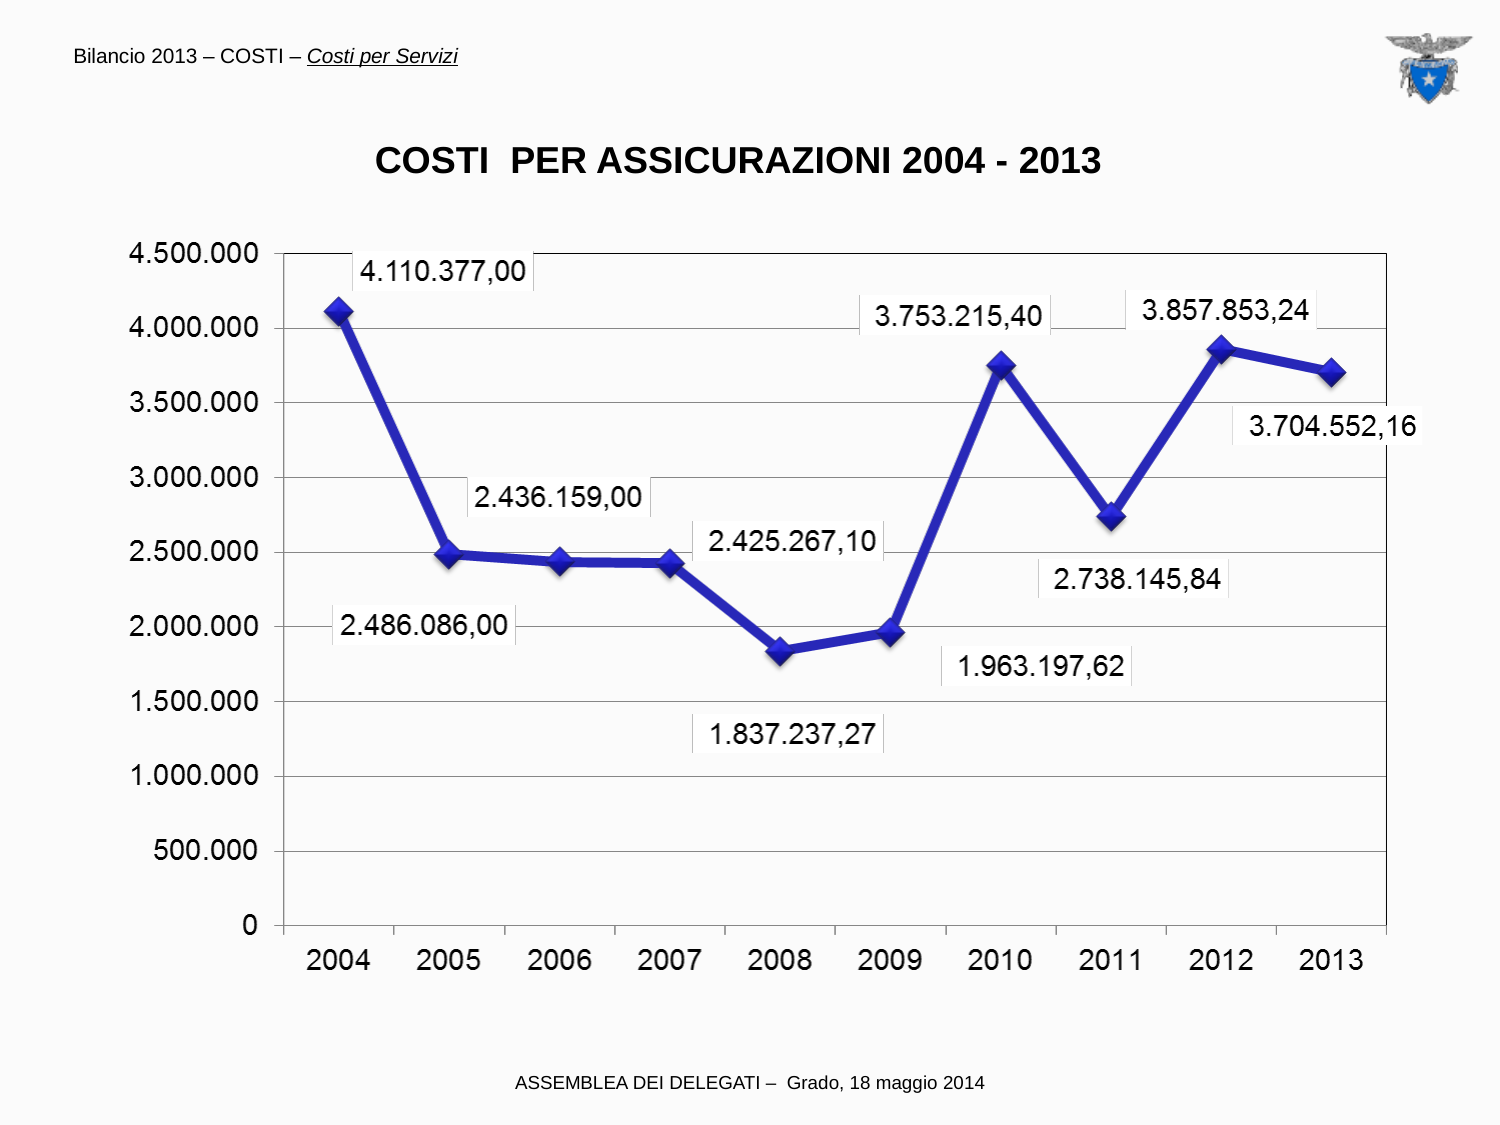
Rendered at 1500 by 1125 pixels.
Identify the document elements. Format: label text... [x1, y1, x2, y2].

picture [43, 197, 1432, 1005]
text_box Bilancio 2013 – COSTI – Costi per Servizi [58, 35, 622, 76]
text_box ASSEMBLEA DEI DELEGATI – Grado, 18 maggio 2014 [262, 1062, 1238, 1101]
text_box COSTI PER ASSICURAZIONI 2004 - 2013 [292, 128, 1184, 190]
picture [1382, 29, 1477, 112]
